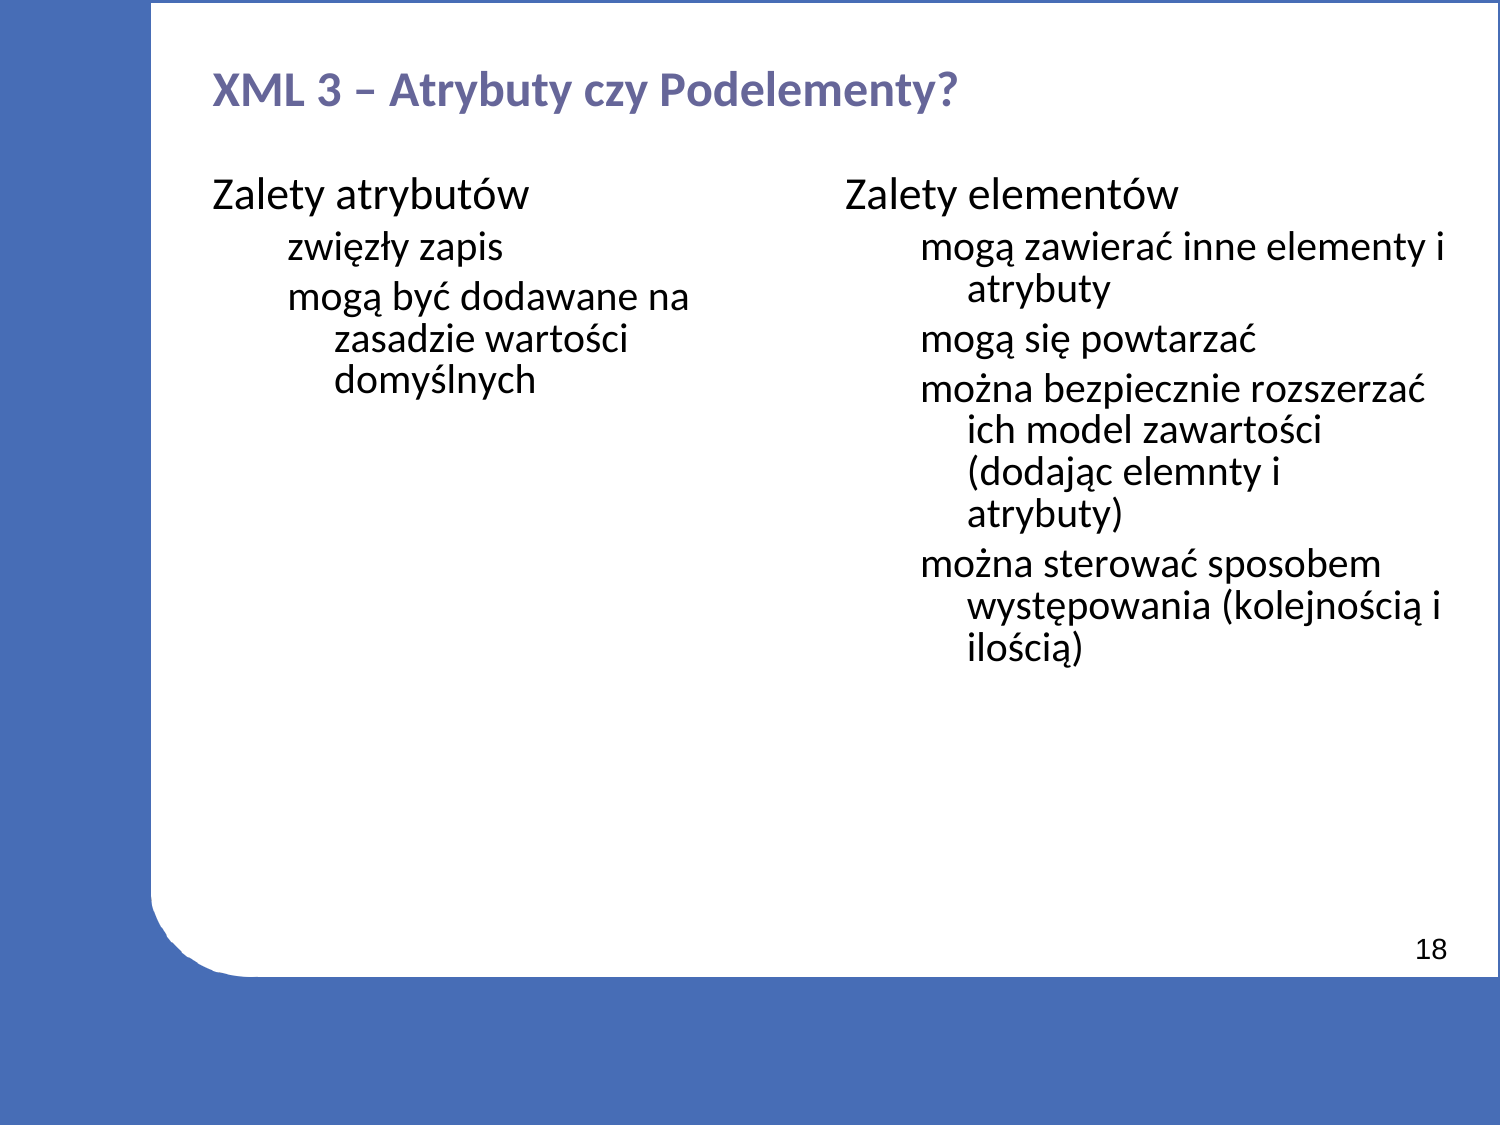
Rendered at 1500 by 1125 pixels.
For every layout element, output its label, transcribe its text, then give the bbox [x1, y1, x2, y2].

picture [0, 0, 1500, 1125]
list Zalety atrybutów zwięzły zapis mogą być dodawane na zasadzie wartości domyślnych [212, 174, 815, 926]
list Zalety elementów mogą zawierać inne elementy i atrybuty mogą się powtarzać można bezpiecznie rozszerzać ich model zawartości (dodając elemnty i atrybuty) można sterować sposobem występowania (kolejnością i ilością) [845, 174, 1448, 911]
title XML 3 – Atrybuty czy Podelementy? [212, 24, 1447, 164]
